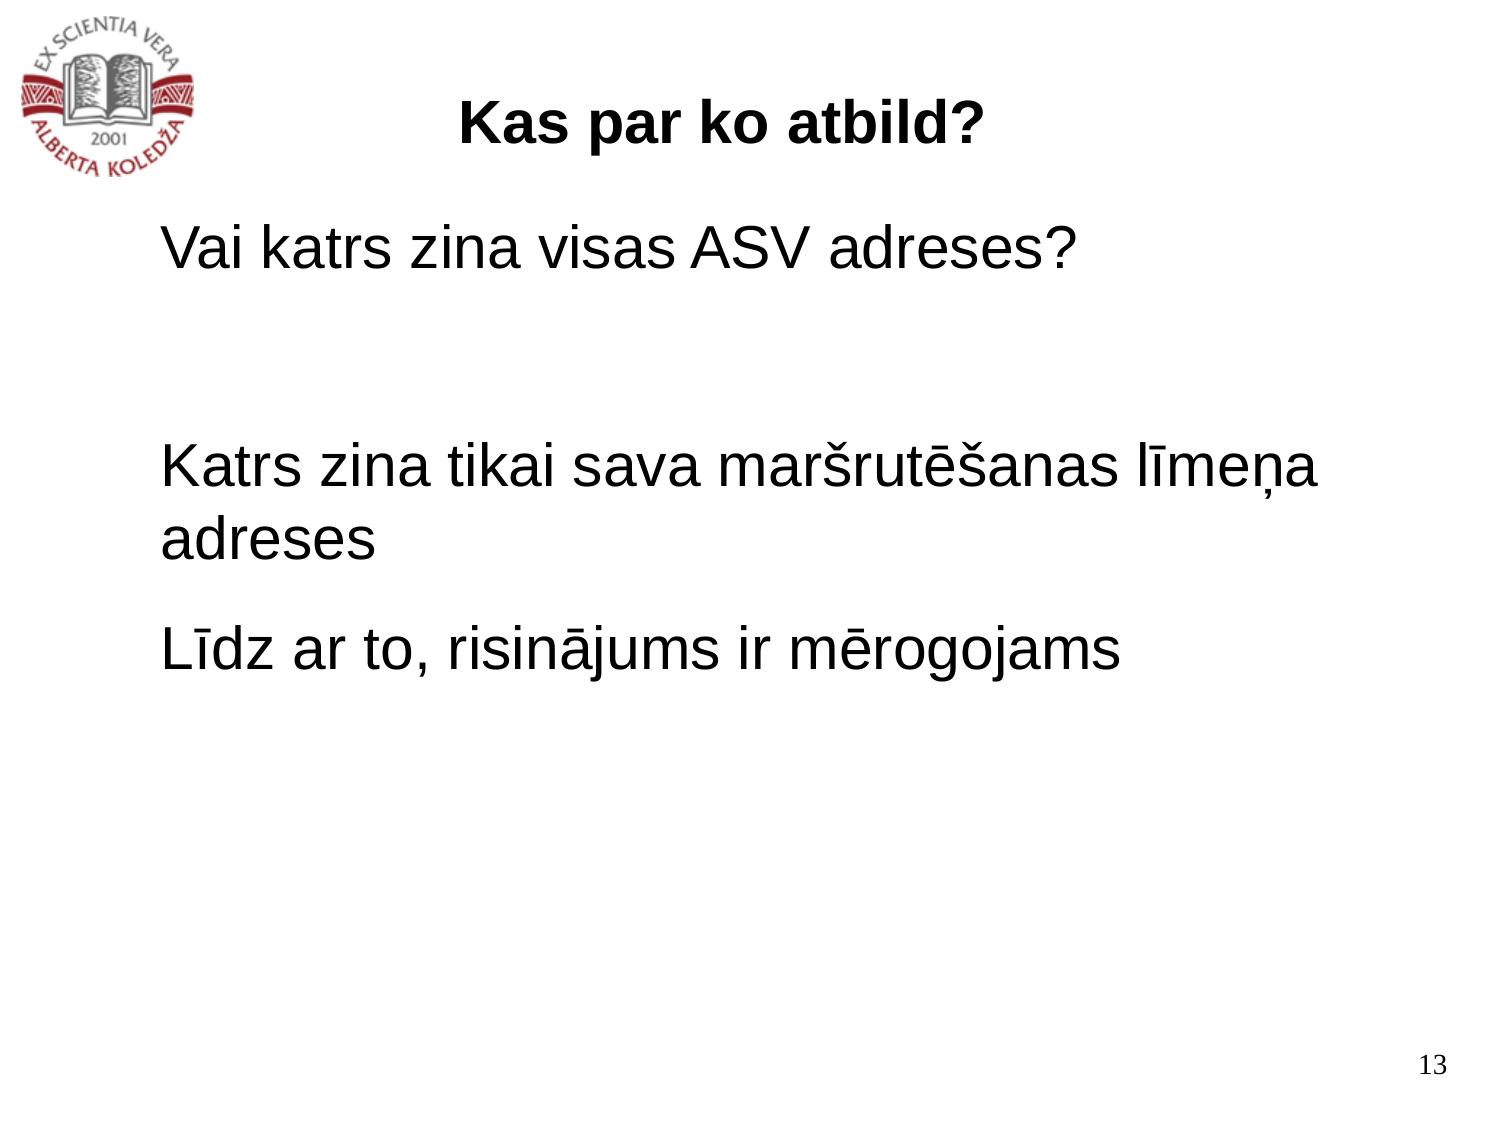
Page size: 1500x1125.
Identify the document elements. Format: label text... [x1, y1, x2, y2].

text_box <skaitlis> [1312, 1037, 1463, 1101]
picture [21, 16, 194, 177]
list Vai katrs zina visas ASV adreses? Katrs zina tikai sava maršrutēšanas līmeņa adreses Līdz ar to, risinājums ir mērogojams [74, 200, 1463, 1101]
title Kas par ko atbild? [50, 62, 1374, 175]
